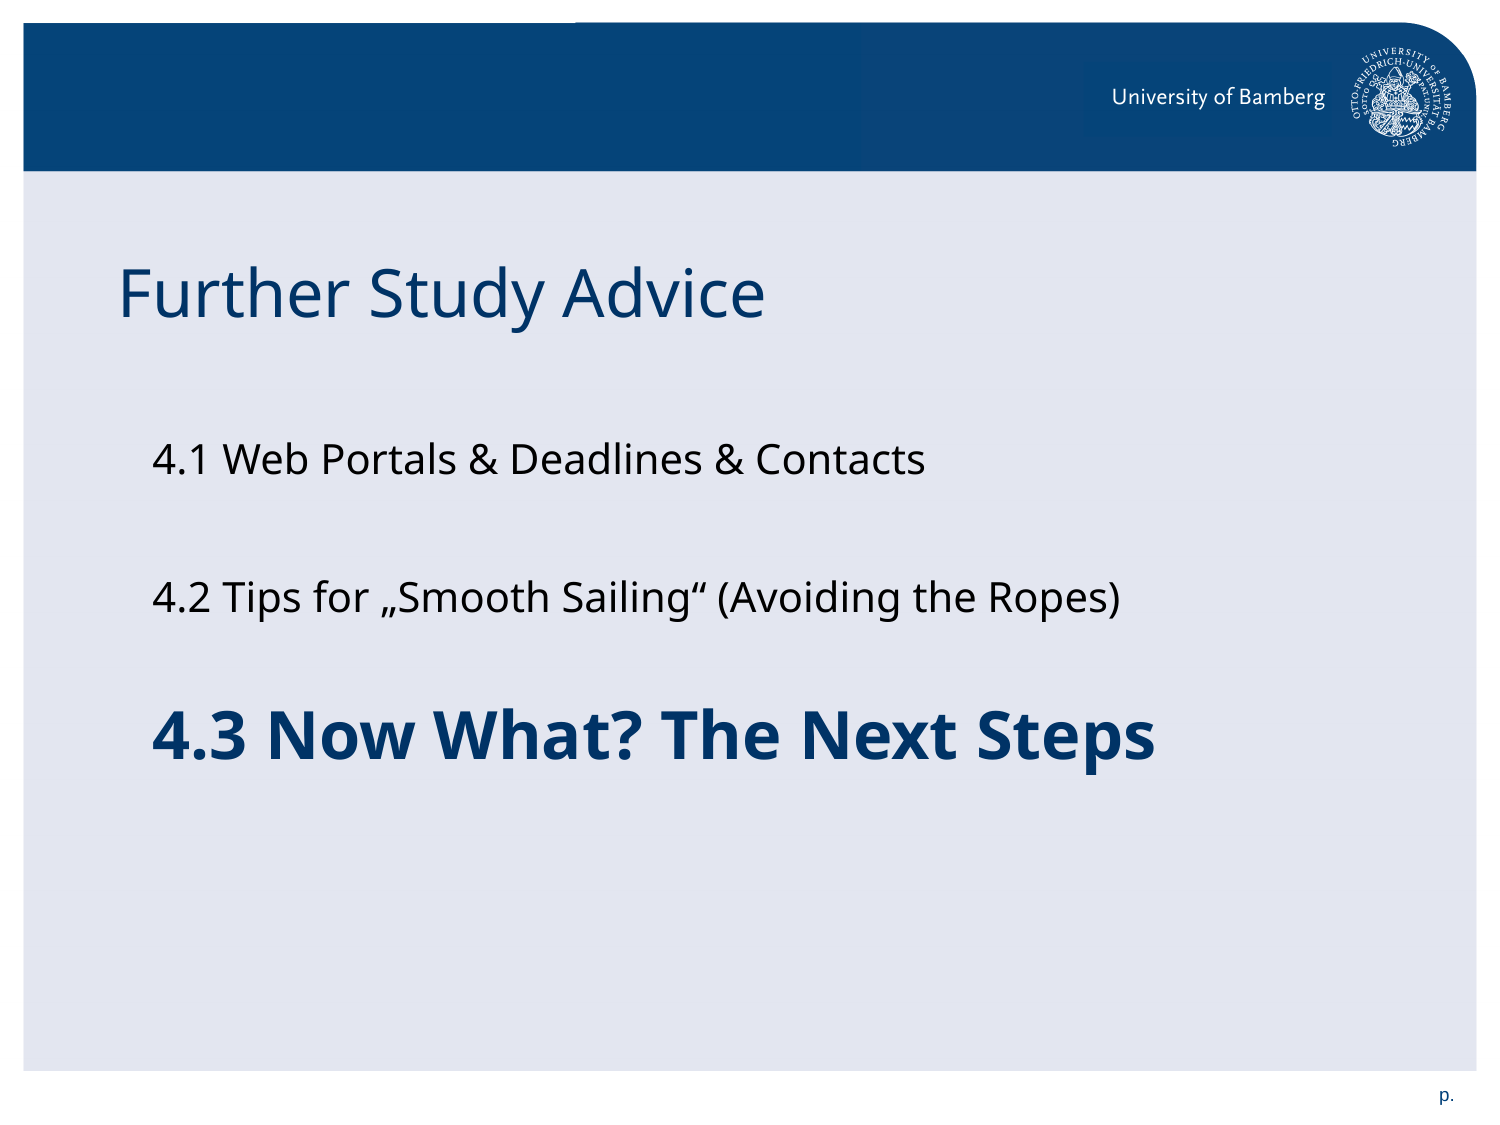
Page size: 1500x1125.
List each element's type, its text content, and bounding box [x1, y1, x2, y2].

list 4.1 Web Portals & Deadlines & Contacts 4.2 Tips for „Smooth Sailing“ (Avoiding the Ropes) 4.3 Now What? The Next Steps [137, 425, 1363, 1008]
picture [0, 0, 1500, 1125]
text_box Further Study Advice [102, 243, 783, 339]
